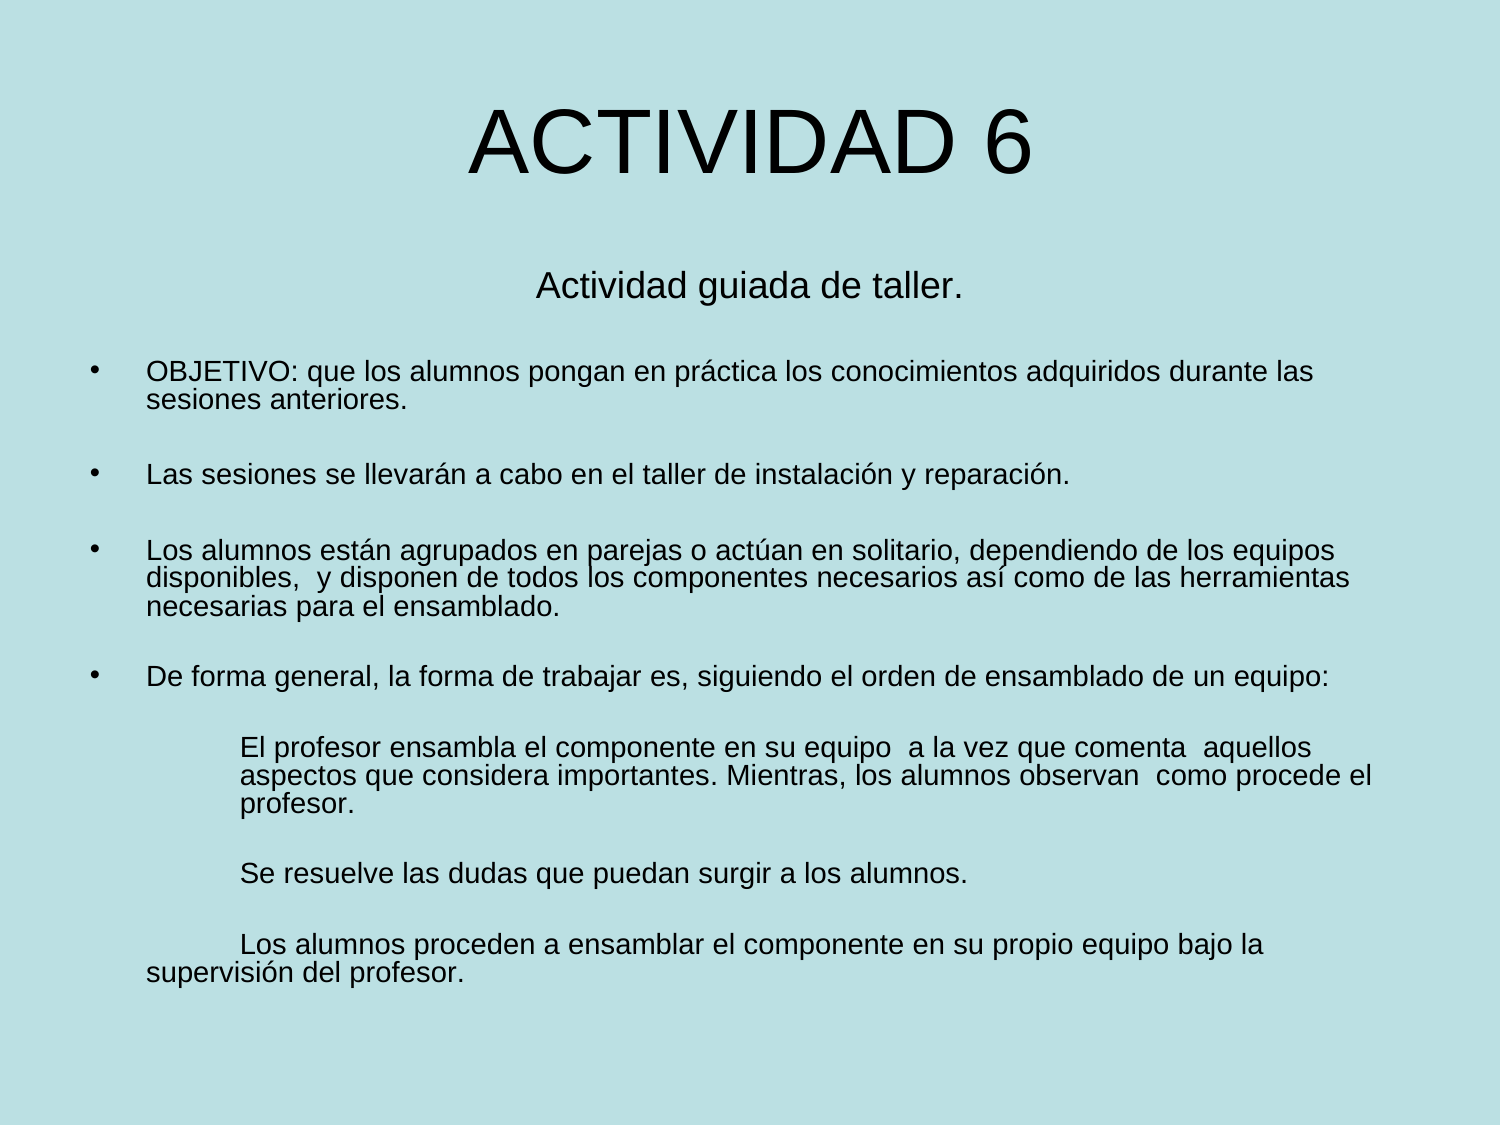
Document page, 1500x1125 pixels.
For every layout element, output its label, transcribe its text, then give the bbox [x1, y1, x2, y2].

title ACTIVIDAD 6 [76, 42, 1427, 231]
list Actividad guiada de taller. OBJETIVO: que los alumnos pongan en práctica los conocimientos adquiridos durante las sesiones anteriores. Las sesiones se llevarán a cabo en el taller de instalación y reparación. Los alumnos están agrupados en parejas o actúan en solitario, dependiendo de los equipos disponibles, y disponen de todos los componentes necesarios así como de las herramientas necesarias para el ensamblado. De forma general, la forma de trabajar es, siguiendo el orden de ensamblado de un equipo: El profesor ensambla el componente en su equipo a la vez que comenta aquellos aspectos que considera importantes. Mientras, los alumnos observan como procede el profesor. Se resuelve las dudas que puedan surgir a los alumnos. Los alumnos proceden a ensamblar el componente en su propio equipo bajo la supervisión del profesor. [75, 262, 1426, 1006]
